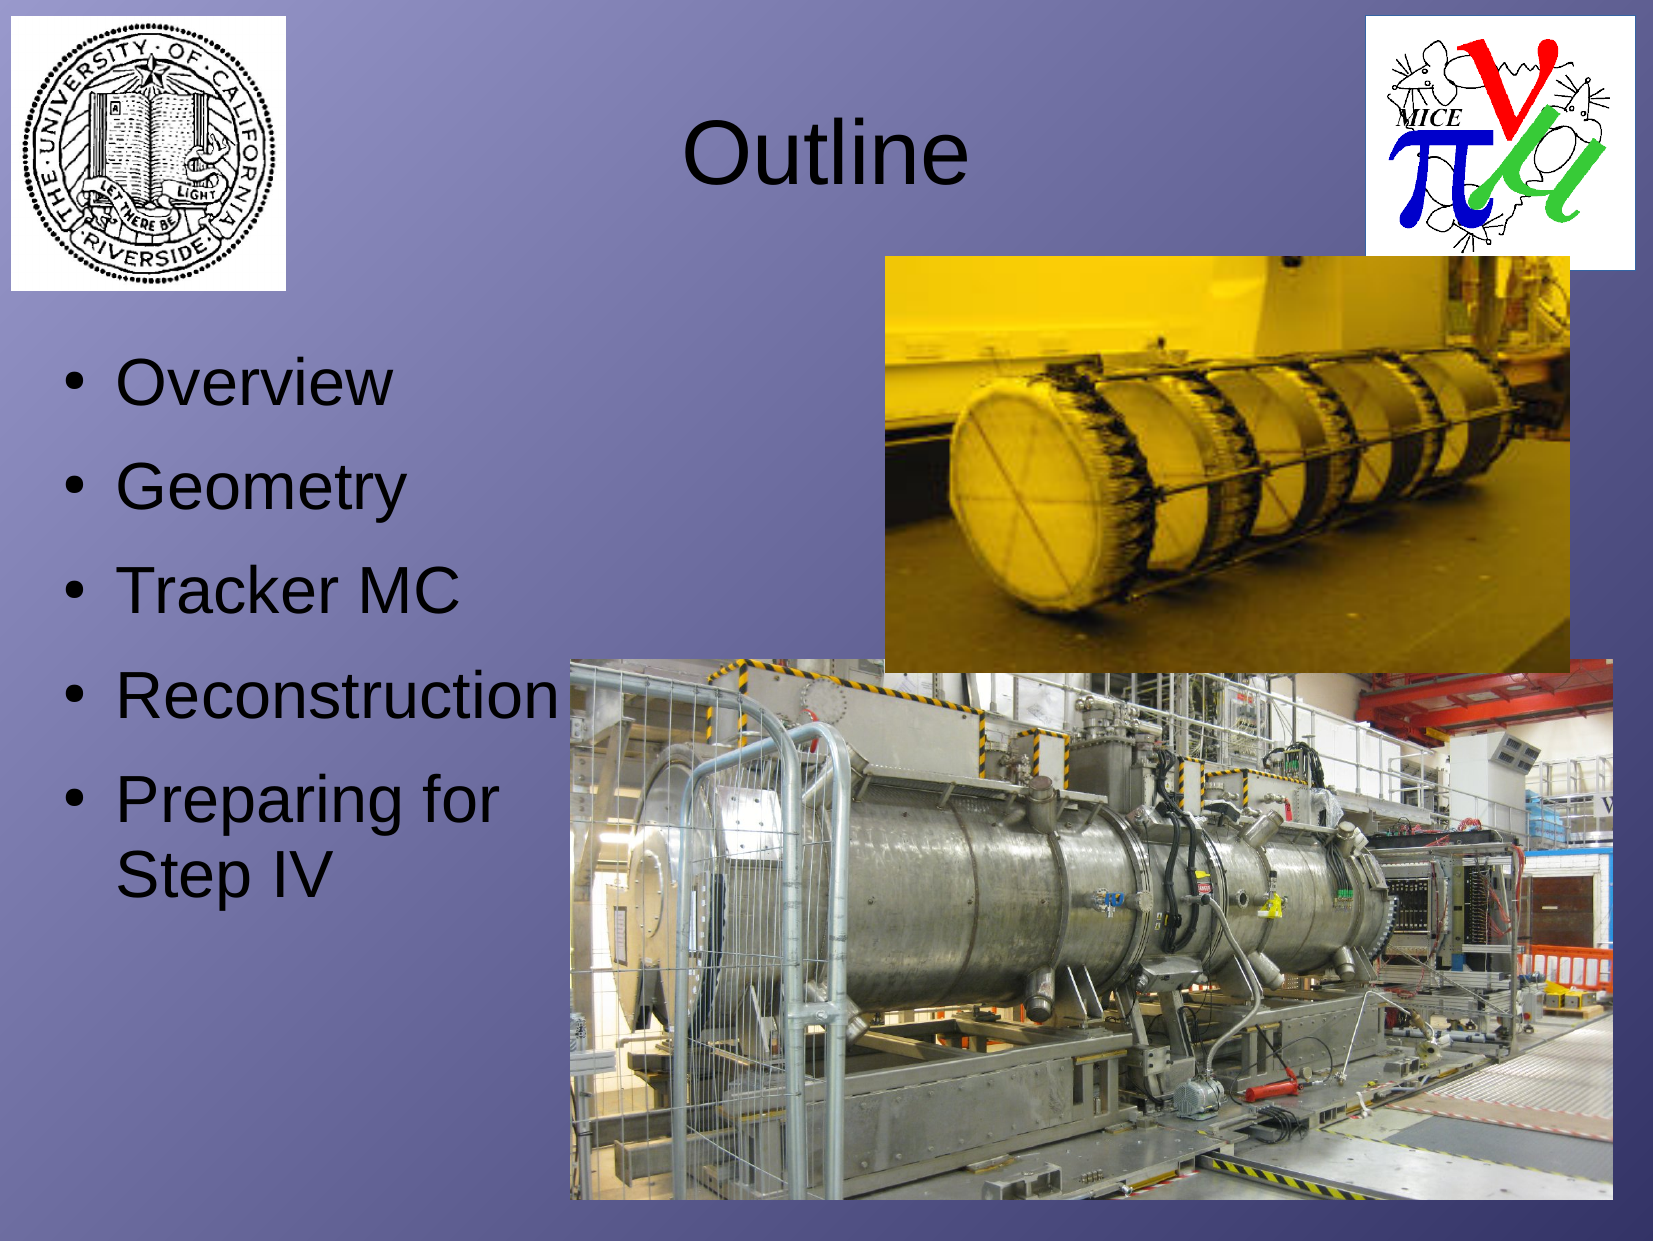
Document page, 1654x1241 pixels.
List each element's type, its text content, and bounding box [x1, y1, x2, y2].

text_box [1630, 15, 1636, 271]
title Outline [286, 49, 1365, 257]
picture [11, 16, 286, 291]
picture [570, 7, 1630, 1201]
list Overview Geometry Tracker MC Reconstruction Preparing for Step IV [45, 345, 608, 1186]
